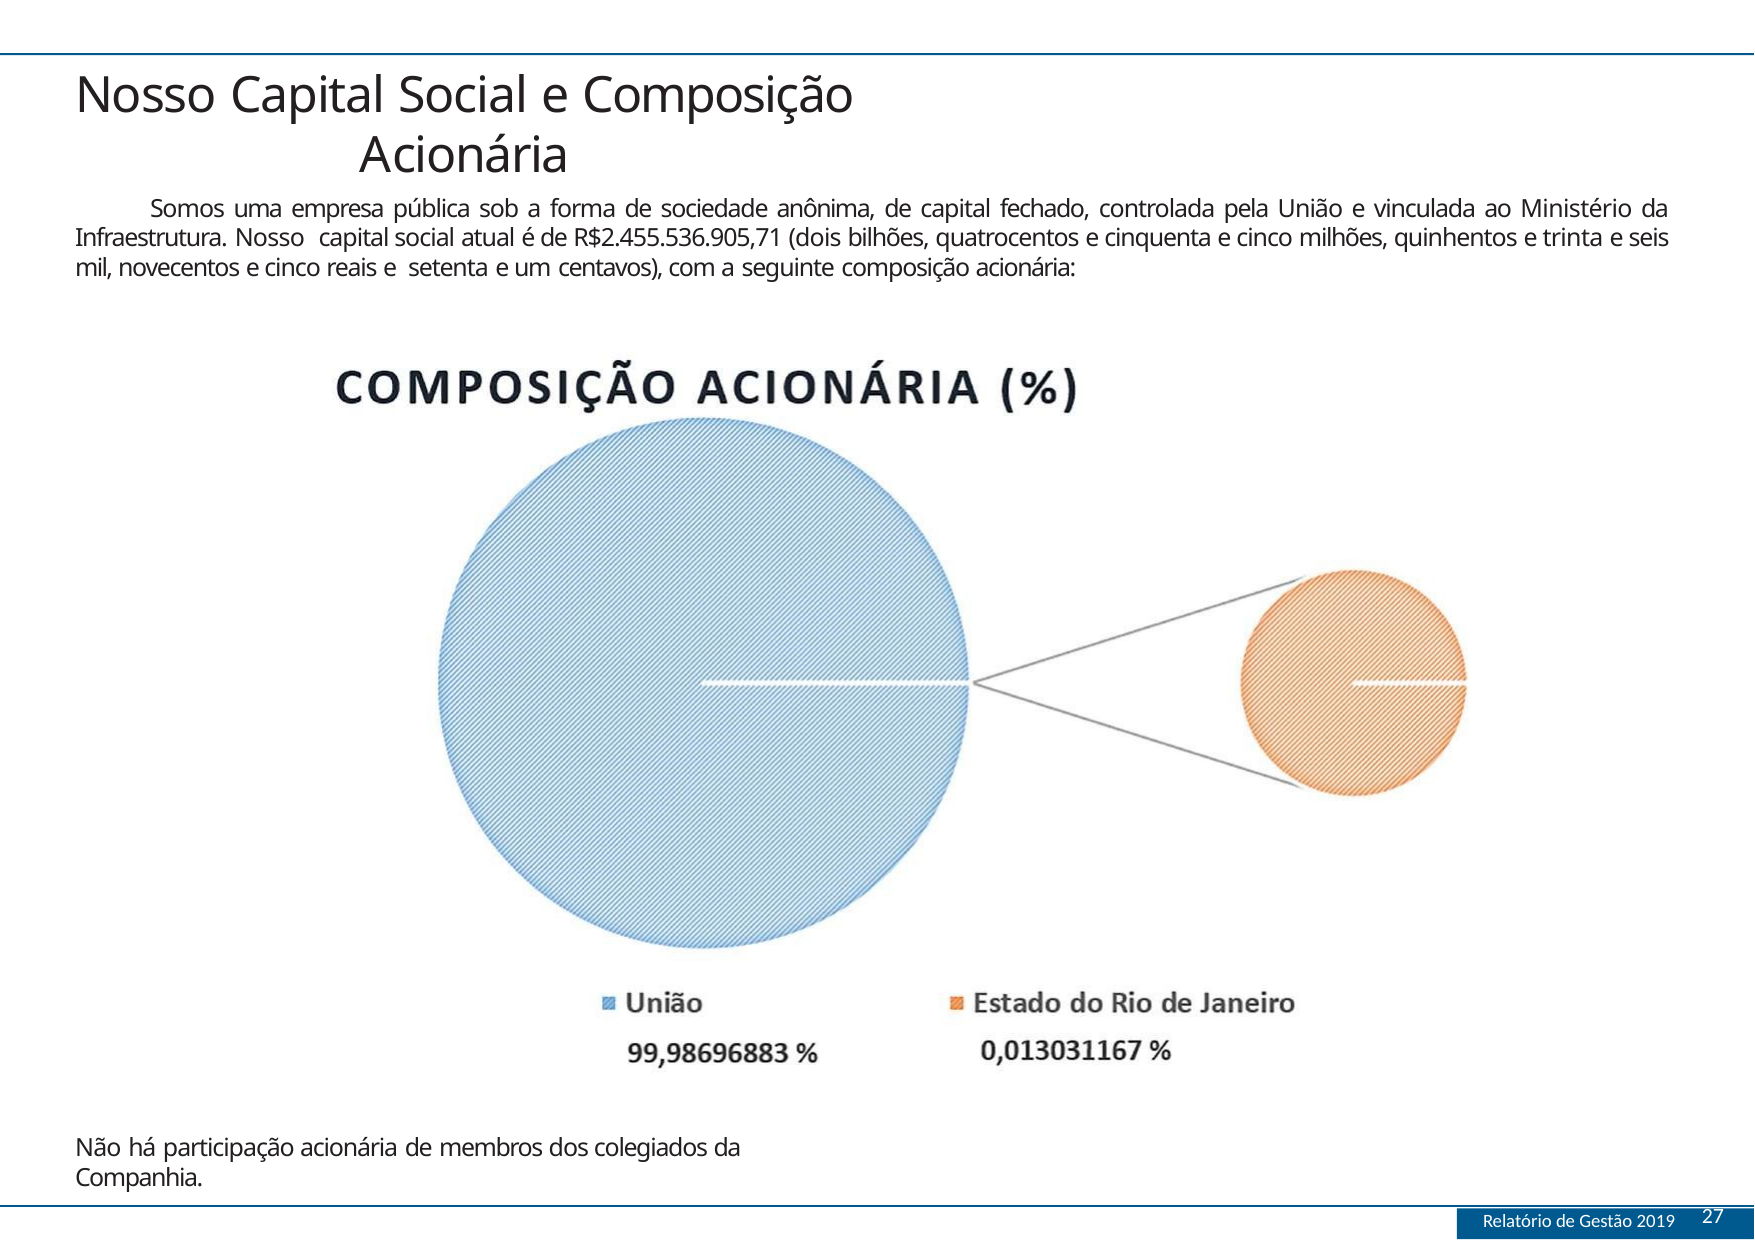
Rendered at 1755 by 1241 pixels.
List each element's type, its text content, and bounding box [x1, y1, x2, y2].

text_box 27 [1699, 1207, 1727, 1231]
text_box [1456, 1208, 1754, 1240]
picture [331, 352, 1469, 1073]
text_box Não há participação acionária de membros dos colegiados da Companhia. [72, 1129, 801, 1164]
text_box Relatório de Gestão 2019 [1481, 1207, 1682, 1234]
title Nosso Capital Social e Composição Acionária [72, 59, 986, 125]
text_box 27 [1699, 1200, 1727, 1205]
text_box Somos uma empresa pública sob a forma de sociedade anônima, de capital fechado, controlada pela União e vinculada ao Ministério da Infraestrutura. Nosso capital social atual é de R$2.455.536.905,71 (dois bilhões, quatrocentos e cinquenta e cinco milhões, quinhentos e trinta e seis mil, novecentos e cinco reais e setenta e um centavos), com a seguinte composição acionária: [72, 189, 1682, 285]
